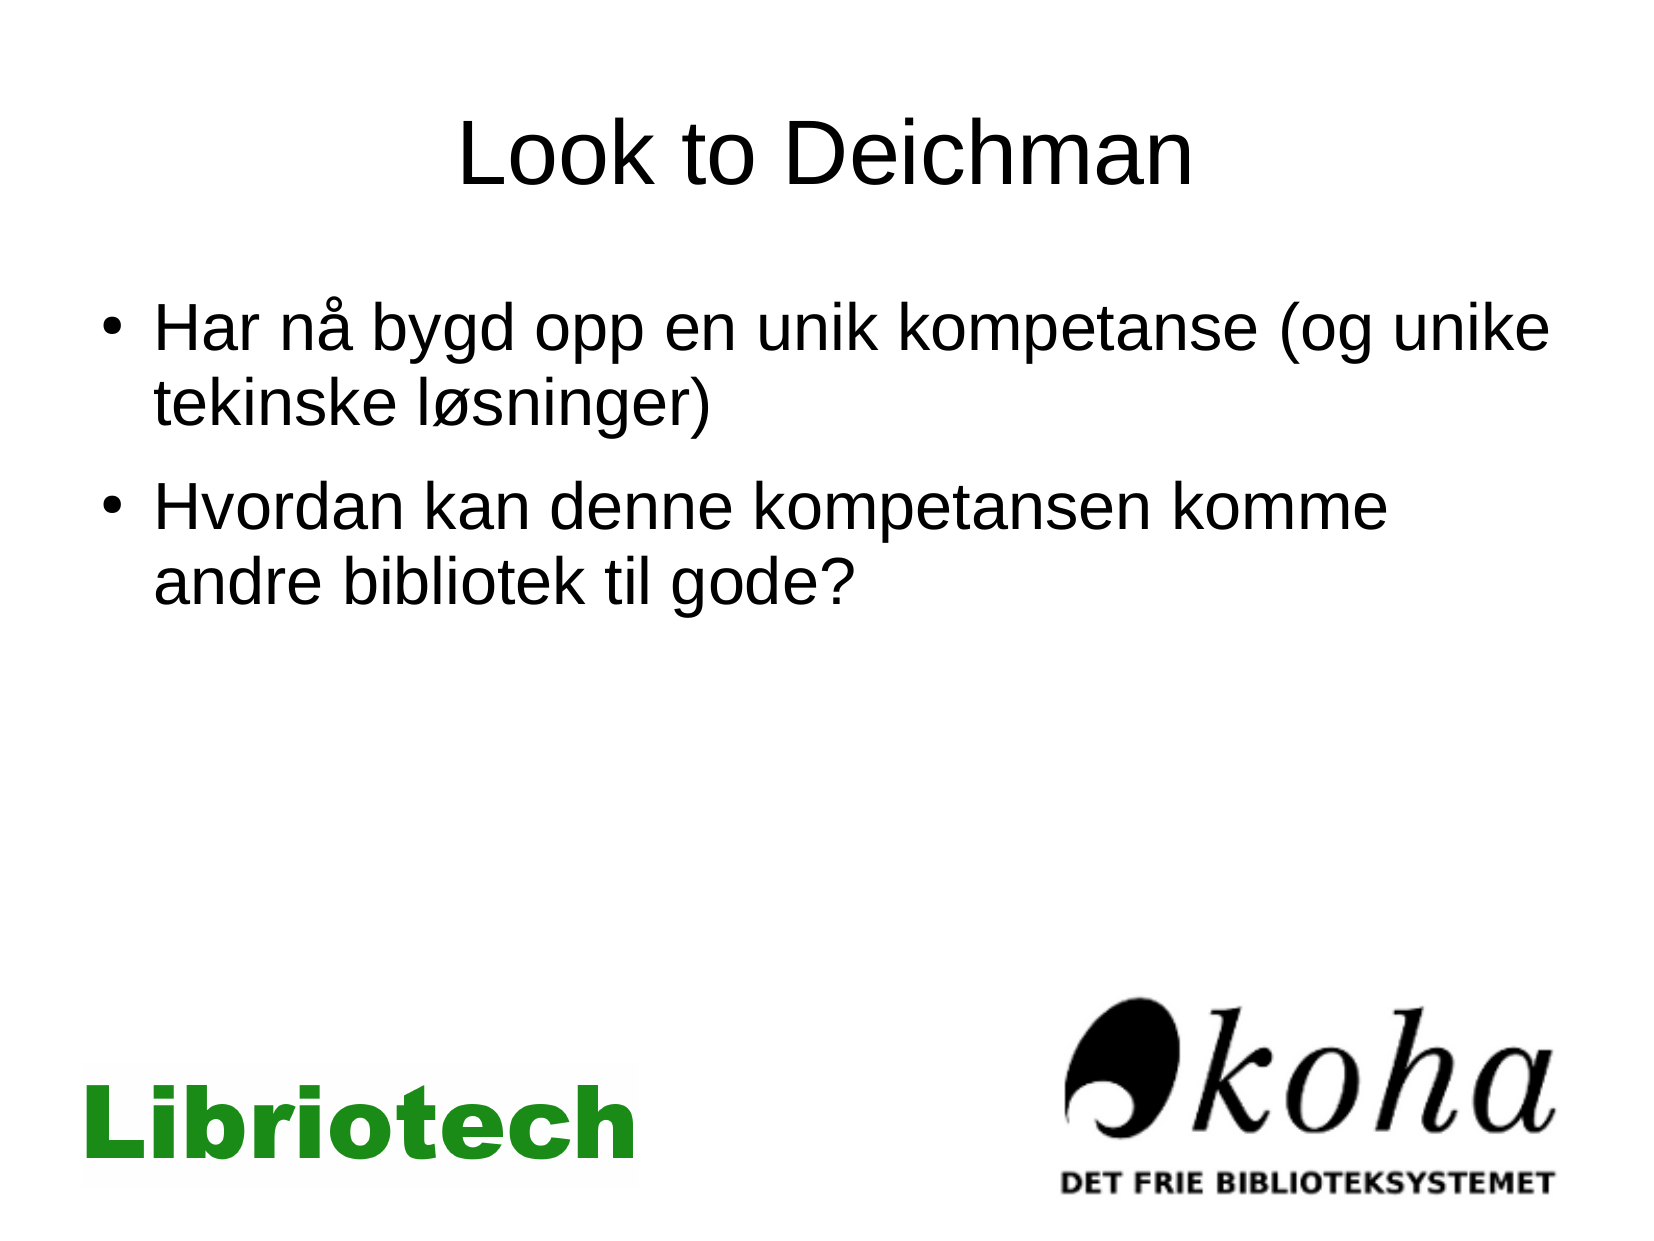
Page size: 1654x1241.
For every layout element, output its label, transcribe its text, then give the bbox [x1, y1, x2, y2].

picture [1051, 988, 1568, 1205]
list Har nå bygd opp en unik kompetanse (og unike tekinske løsninger) Hvordan kan denne kompetansen komme andre bibliotek til gode? [82, 290, 1571, 957]
picture [82, 1062, 639, 1189]
title Look to Deichman [82, 49, 1571, 257]
